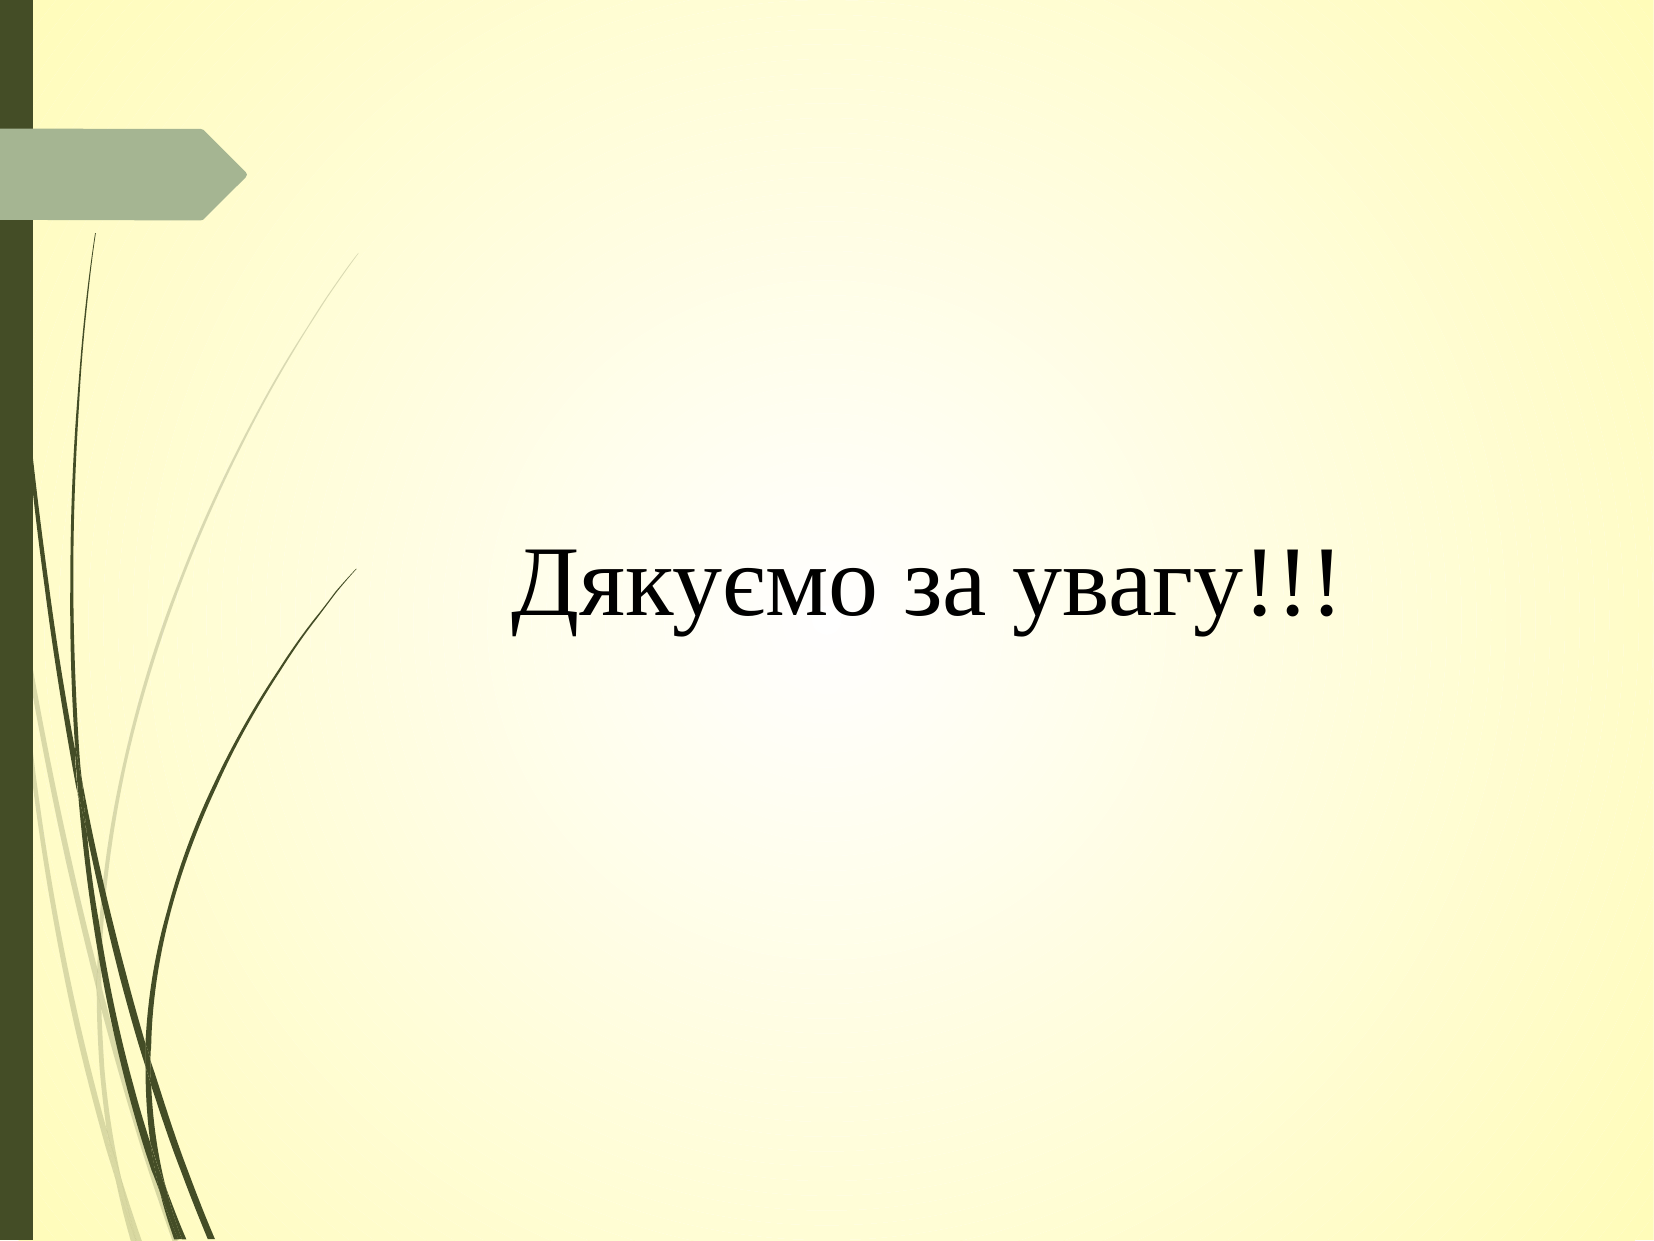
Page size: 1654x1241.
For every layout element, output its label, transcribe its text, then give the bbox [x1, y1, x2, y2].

text_box Дякуємо за увагу!!! [496, 448, 1505, 645]
